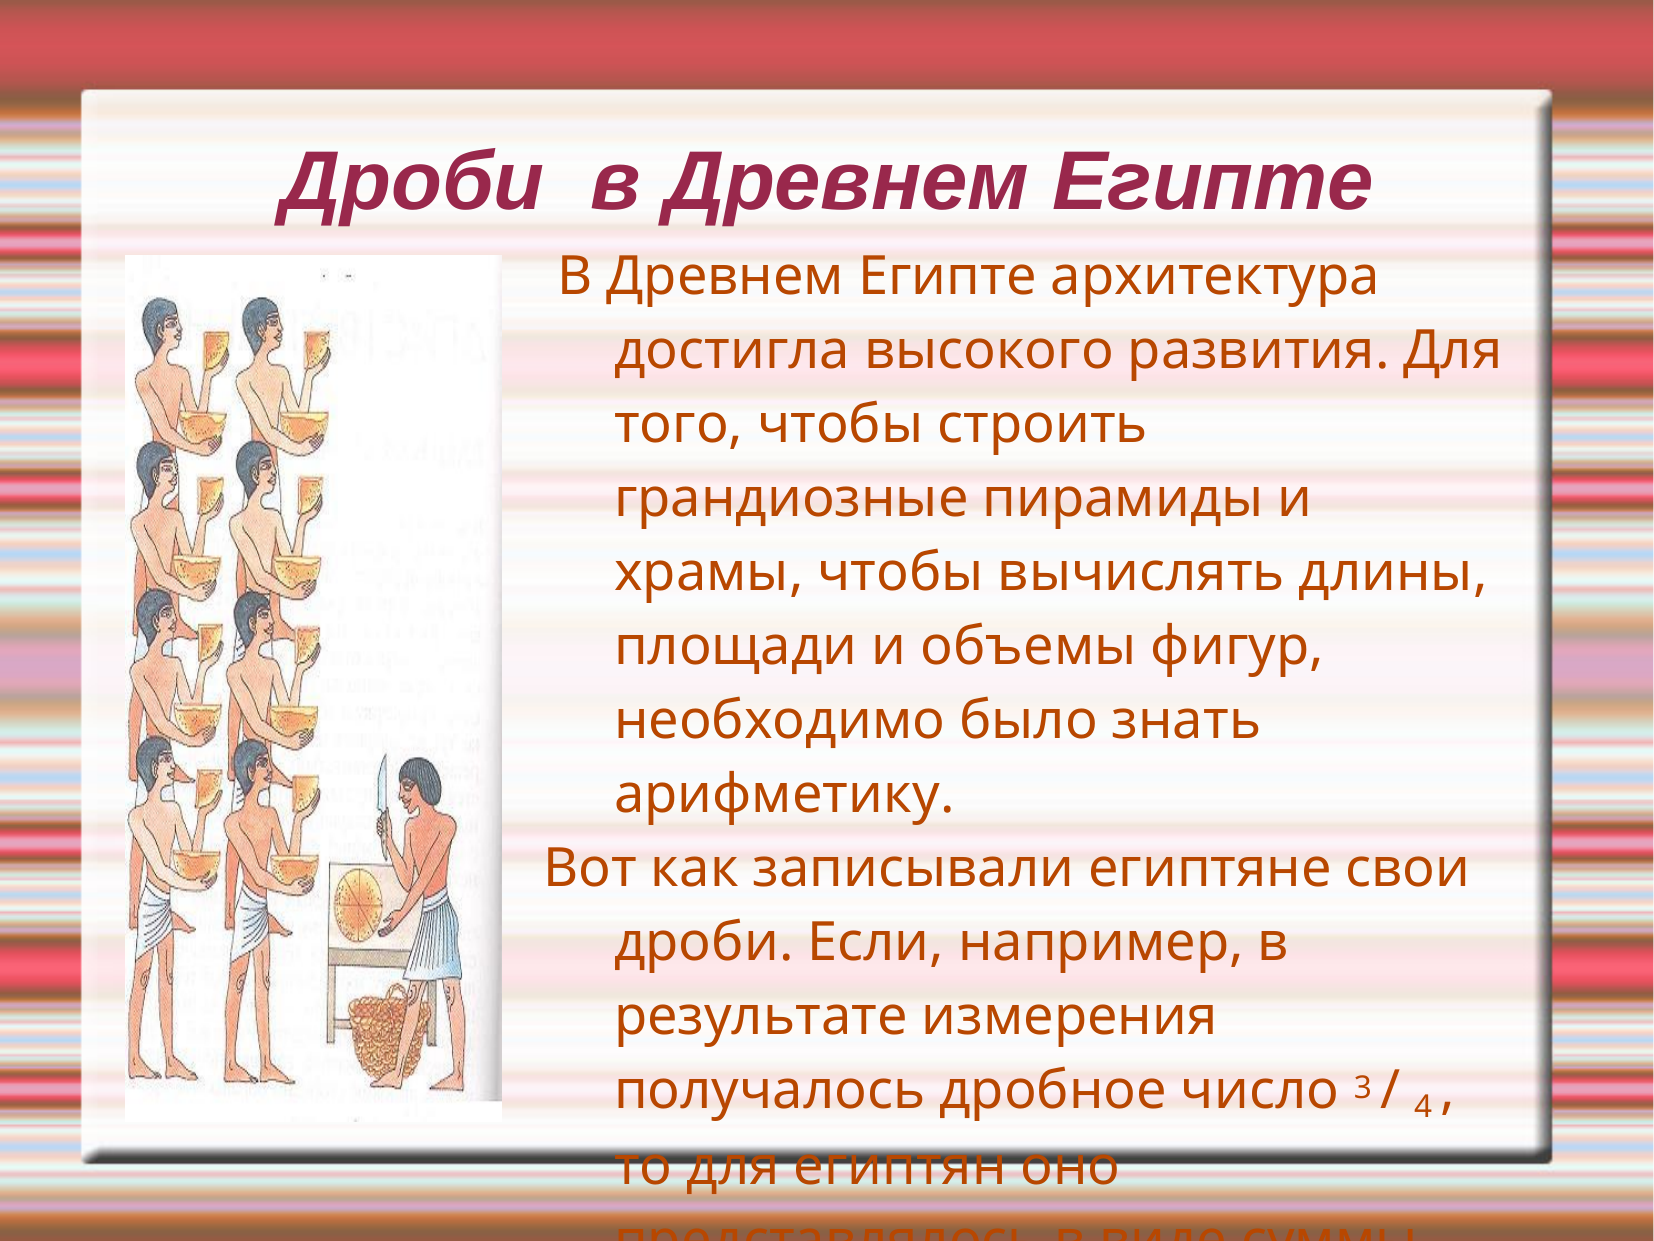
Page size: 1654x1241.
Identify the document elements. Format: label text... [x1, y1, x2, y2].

list В Древнем Египте архитектура достигла высокого развития. Для того, чтобы строить грандиозные пирамиды и храмы, чтобы вычислять длины, площади и объемы фигур, необходимо было знать арифметику. Вот как записывали египтяне свои дроби. Если, например, в результате измерения получалось дробное число 3 / 4 , то для египтян оно представлялось в виде суммы единичных дробей ½ + ¼ . [531, 237, 1506, 1241]
title Дроби в Древнем Египте [121, 125, 1534, 237]
picture [0, 0, 1654, 1241]
